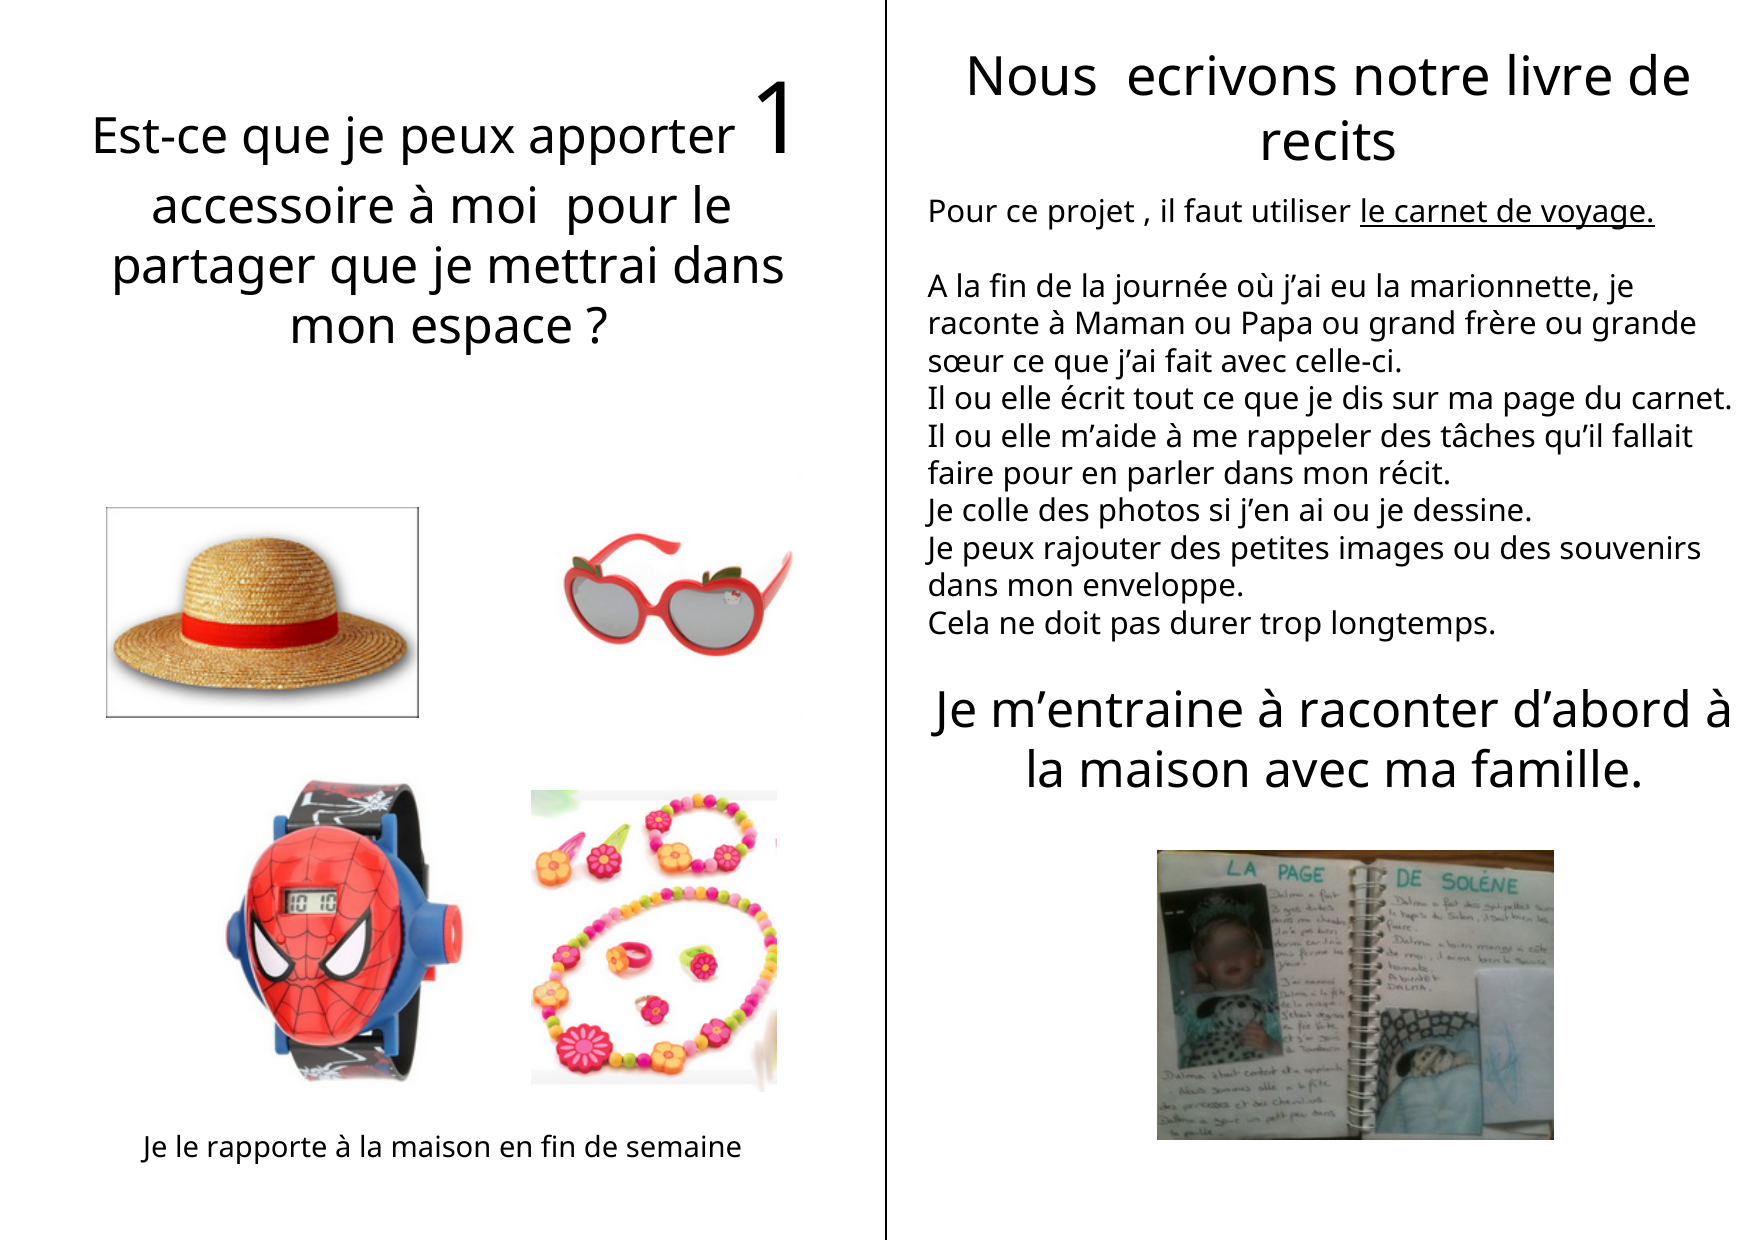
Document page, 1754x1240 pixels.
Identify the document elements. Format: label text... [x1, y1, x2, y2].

text_box Je le rapporte à la maison en fin de semaine [94, 1122, 792, 1194]
text_box Pour ce projet , il faut utiliser le carnet de voyage. A la fin de la journée où j’ai eu la marionnette, je raconte à Maman ou Papa ou grand frère ou grande sœur ce que j’ai fait avec celle-ci. Il ou elle écrit tout ce que je dis sur ma page du carnet. Il ou elle m’aide à me rappeler des tâches qu’il fallait faire pour en parler dans mon récit. Je colle des photos si j’en ai ou je dessine. Je peux rajouter des petites images ou des souvenirs dans mon enveloppe. Cela ne doit pas durer trop longtemps. Je m’entraine à raconter d’abord à la maison avec ma famille. [921, 147, 1748, 1164]
picture [200, 760, 484, 1092]
picture [1157, 850, 1554, 1140]
text_box Est-ce que je peux apporter 1 accessoire à moi pour le partager que je mettrai dans mon espace ? [47, 47, 851, 1205]
picture [106, 507, 419, 718]
text_box Nous ecrivons notre livre de recits [909, 35, 1748, 334]
picture [531, 790, 777, 1092]
picture [555, 472, 804, 721]
